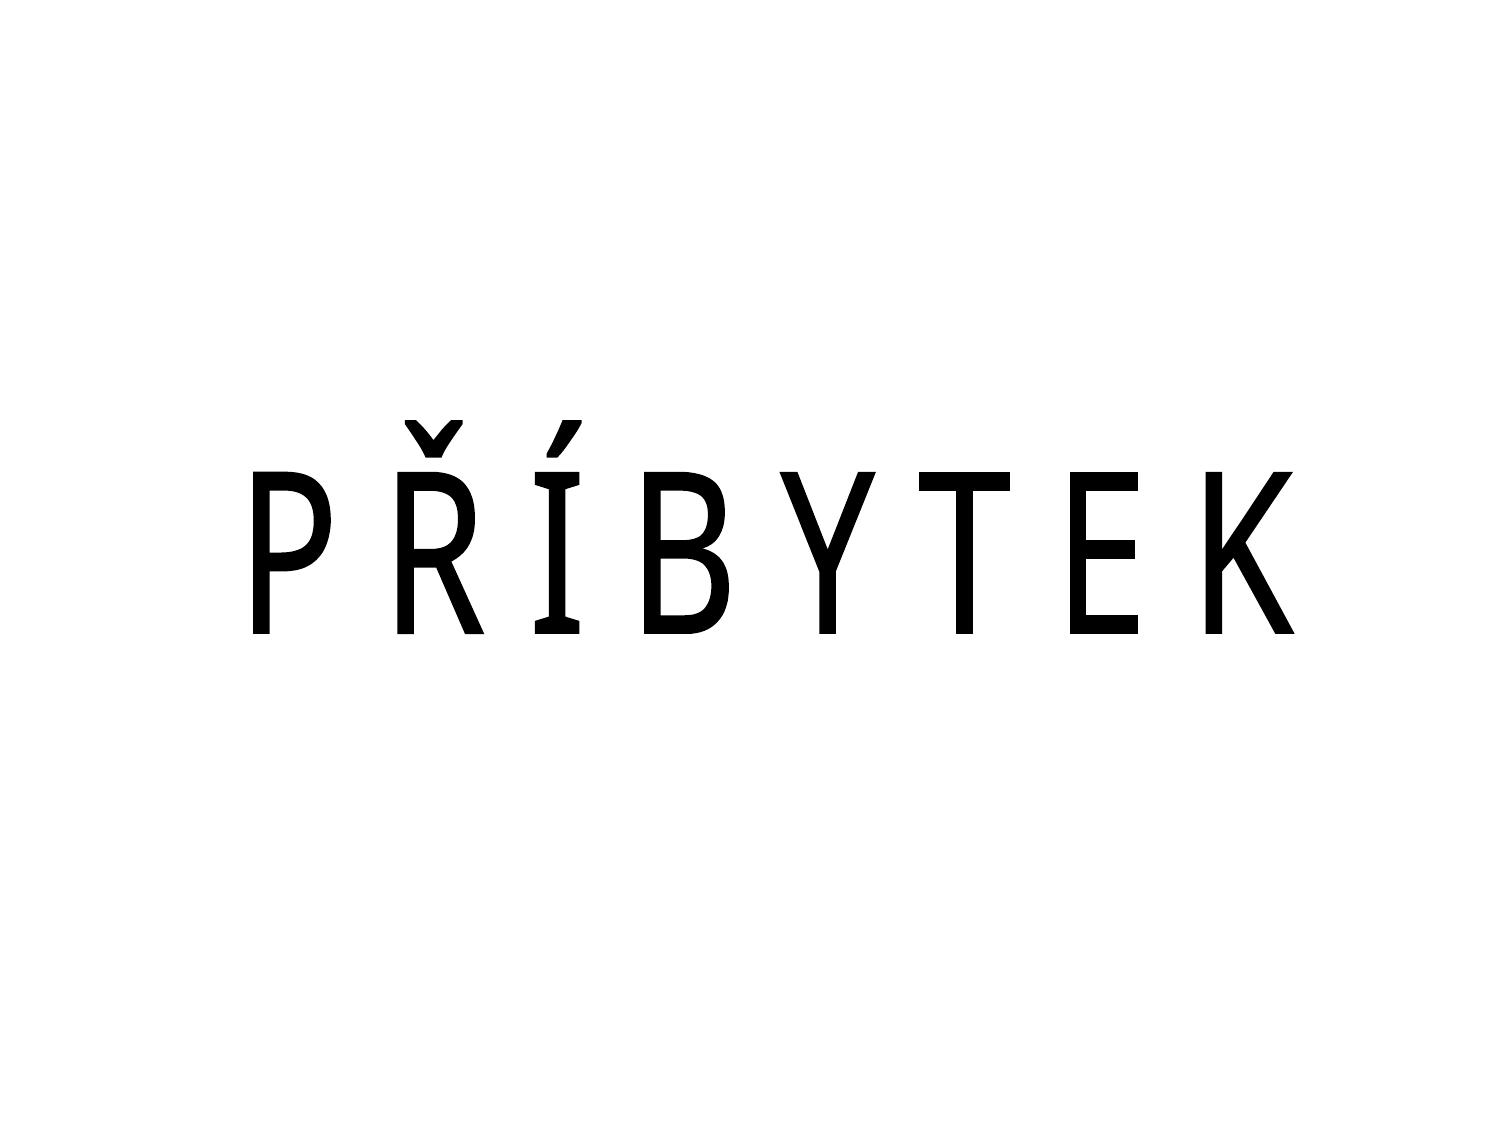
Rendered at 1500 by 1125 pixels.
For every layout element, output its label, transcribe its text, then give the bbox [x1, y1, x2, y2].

text_box P Ř Í B Y T E K [253, 472, 331, 634]
text_box P Ř Í B Y T E K [1070, 472, 1137, 634]
text_box P Ř Í B Y T E K [535, 472, 579, 634]
text_box P Ř Í B Y T E K [1206, 472, 1294, 634]
text_box P Ř Í B Y T E K [780, 472, 875, 634]
text_box P Ř Í B Y T E K [919, 472, 1010, 634]
text_box P Ř Í B Y T E K [644, 472, 729, 634]
text_box P Ř Í B Y T E K [398, 472, 484, 634]
text_box P Ř Í B Y T E K [405, 420, 462, 457]
text_box P Ř Í B Y T E K [547, 420, 581, 457]
